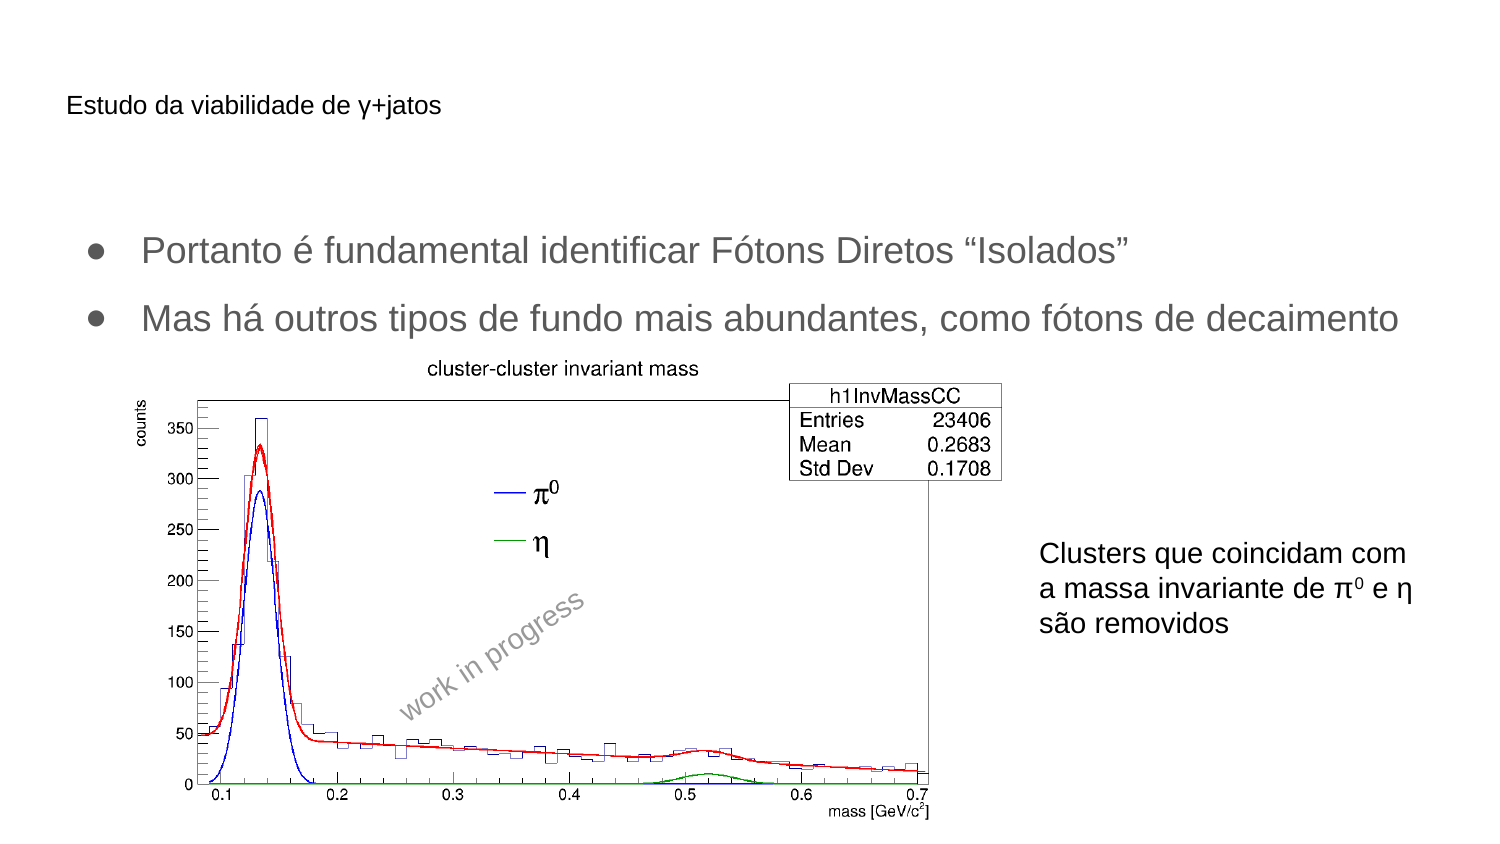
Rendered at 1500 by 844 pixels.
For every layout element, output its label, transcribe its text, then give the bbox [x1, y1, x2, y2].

text_box Clusters que coincidam com a massa invariante de π0 e η são removidos [1024, 519, 1442, 655]
list Portanto é fundamental identificar Fótons Diretos “Isolados” Mas há outros tipos de fundo mais abundantes, como fótons de decaimento [51, 189, 1449, 750]
text_box work in progress [370, 489, 714, 749]
picture [106, 352, 1020, 832]
title Estudo da viabilidade de γ+jatos [51, 72, 1449, 167]
